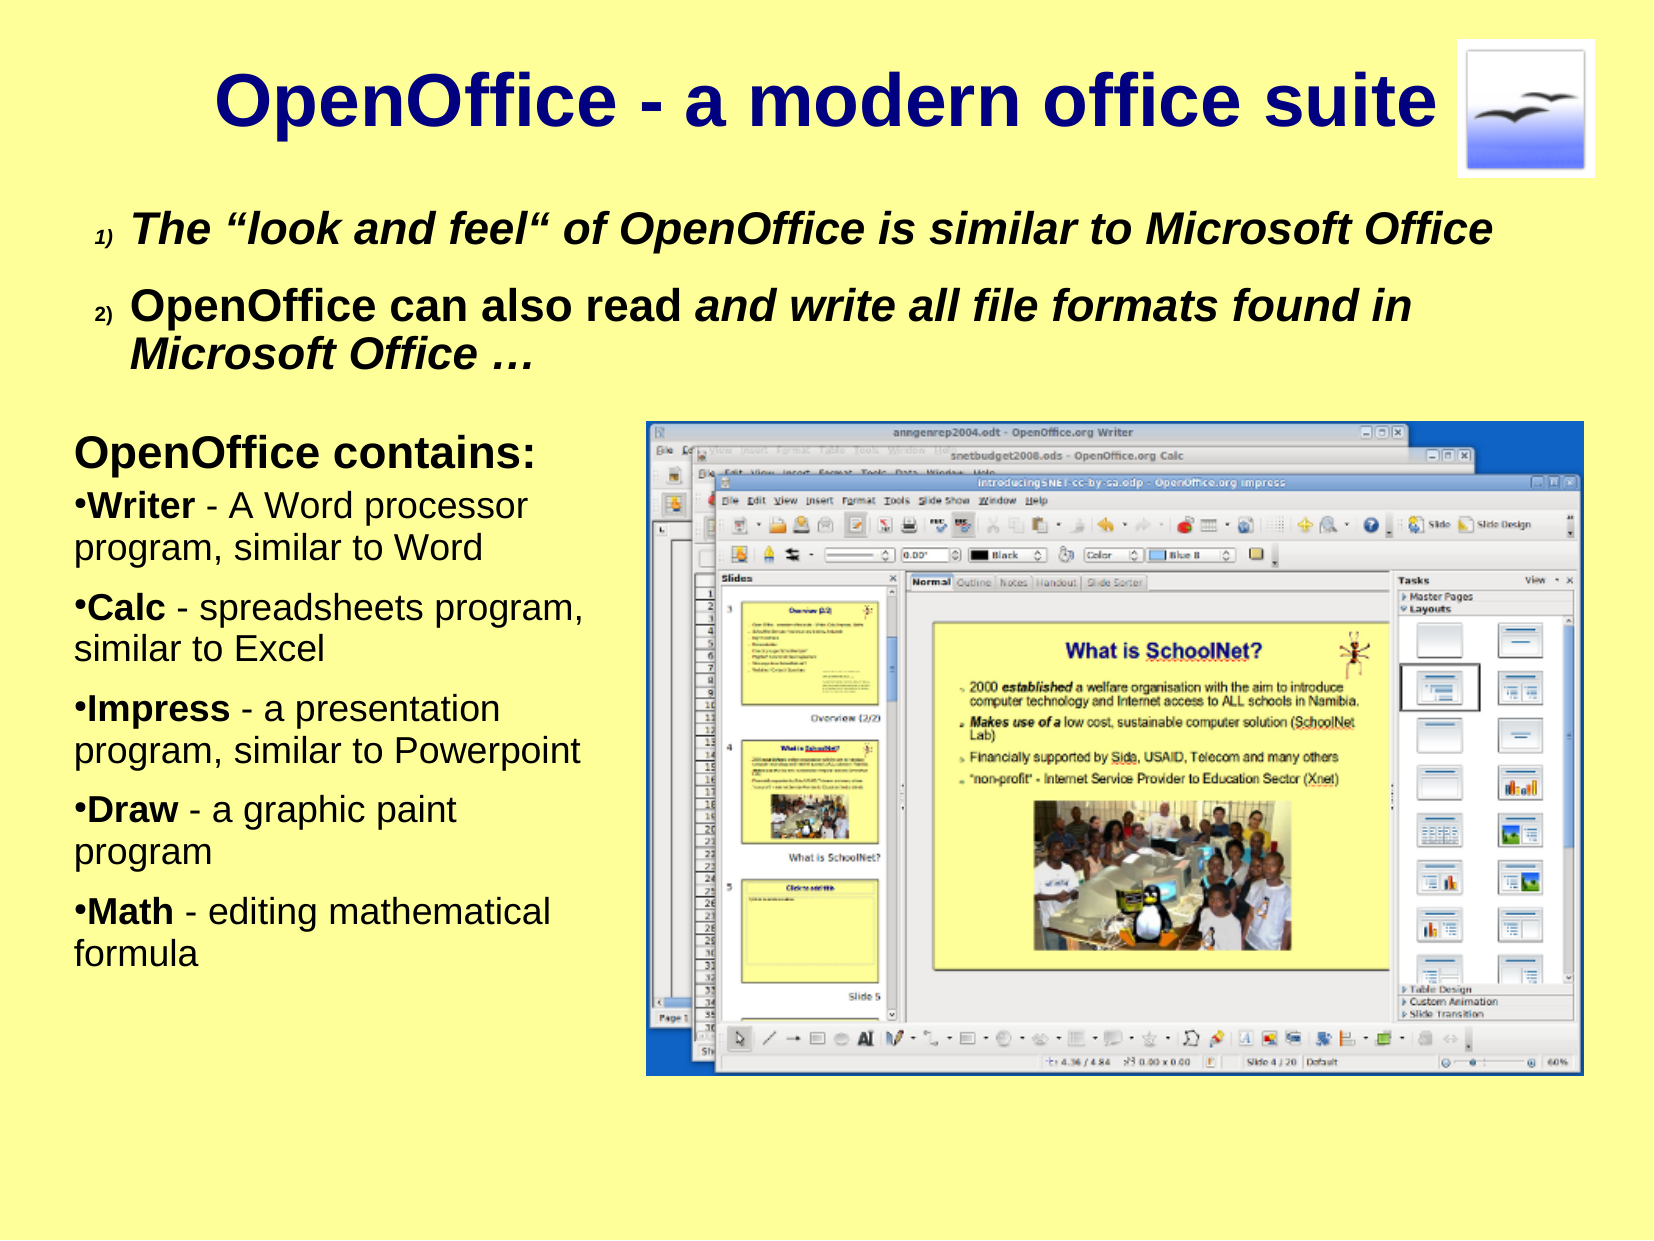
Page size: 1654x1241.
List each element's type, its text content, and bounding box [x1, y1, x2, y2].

picture [1457, 39, 1595, 178]
picture [646, 421, 1584, 1076]
list The “look and feel“ of OpenOffice is similar to Microsoft Office OpenOffice can also read and write all file formats found in Microsoft Office … [59, 206, 1595, 419]
title OpenOffice - a modern office suite [59, 61, 1457, 146]
text_box OpenOffice contains: Writer - A Word processor program, similar to Word Calc - spreadsheets program, similar to Excel Impress - a presentation program, similar to Powerpoint Draw - a graphic paint program Math - editing mathematical formula [59, 420, 621, 1078]
